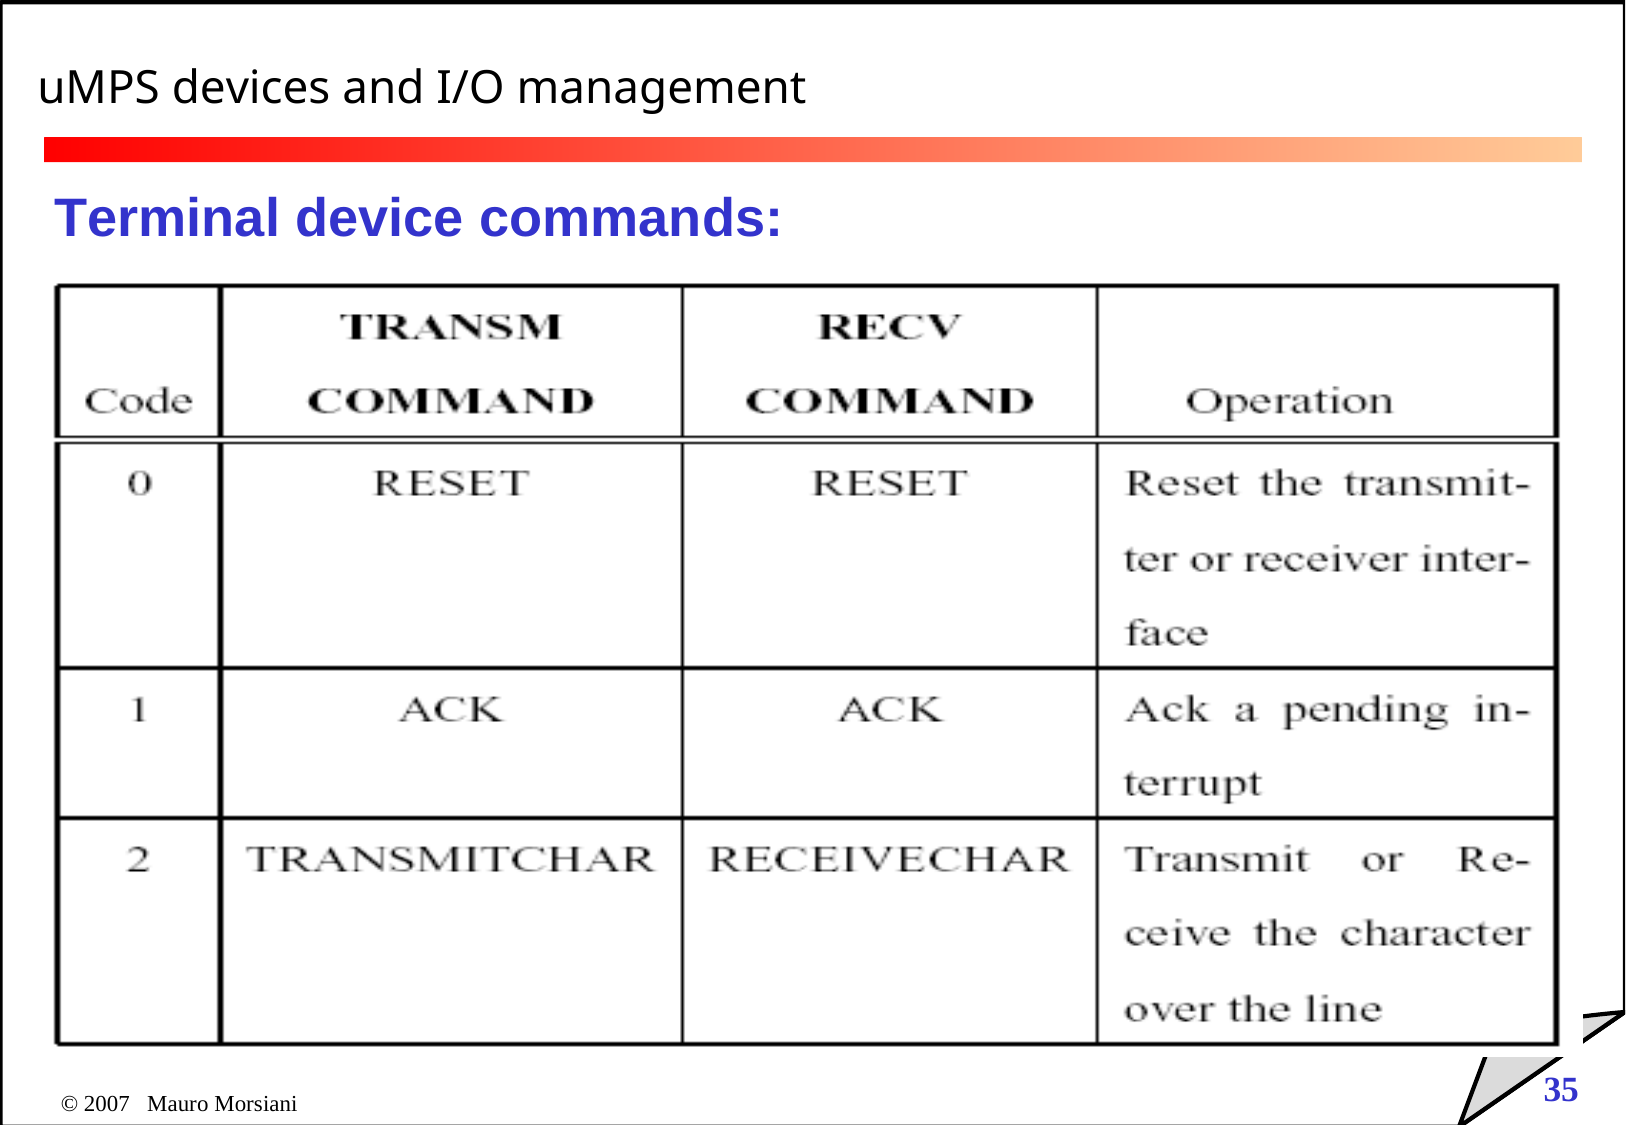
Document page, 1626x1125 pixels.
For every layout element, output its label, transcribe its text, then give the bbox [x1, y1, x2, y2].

title uMPS devices and I/O management [37, 44, 1587, 130]
picture [44, 276, 1583, 1057]
list Terminal device commands: [54, 187, 1557, 595]
